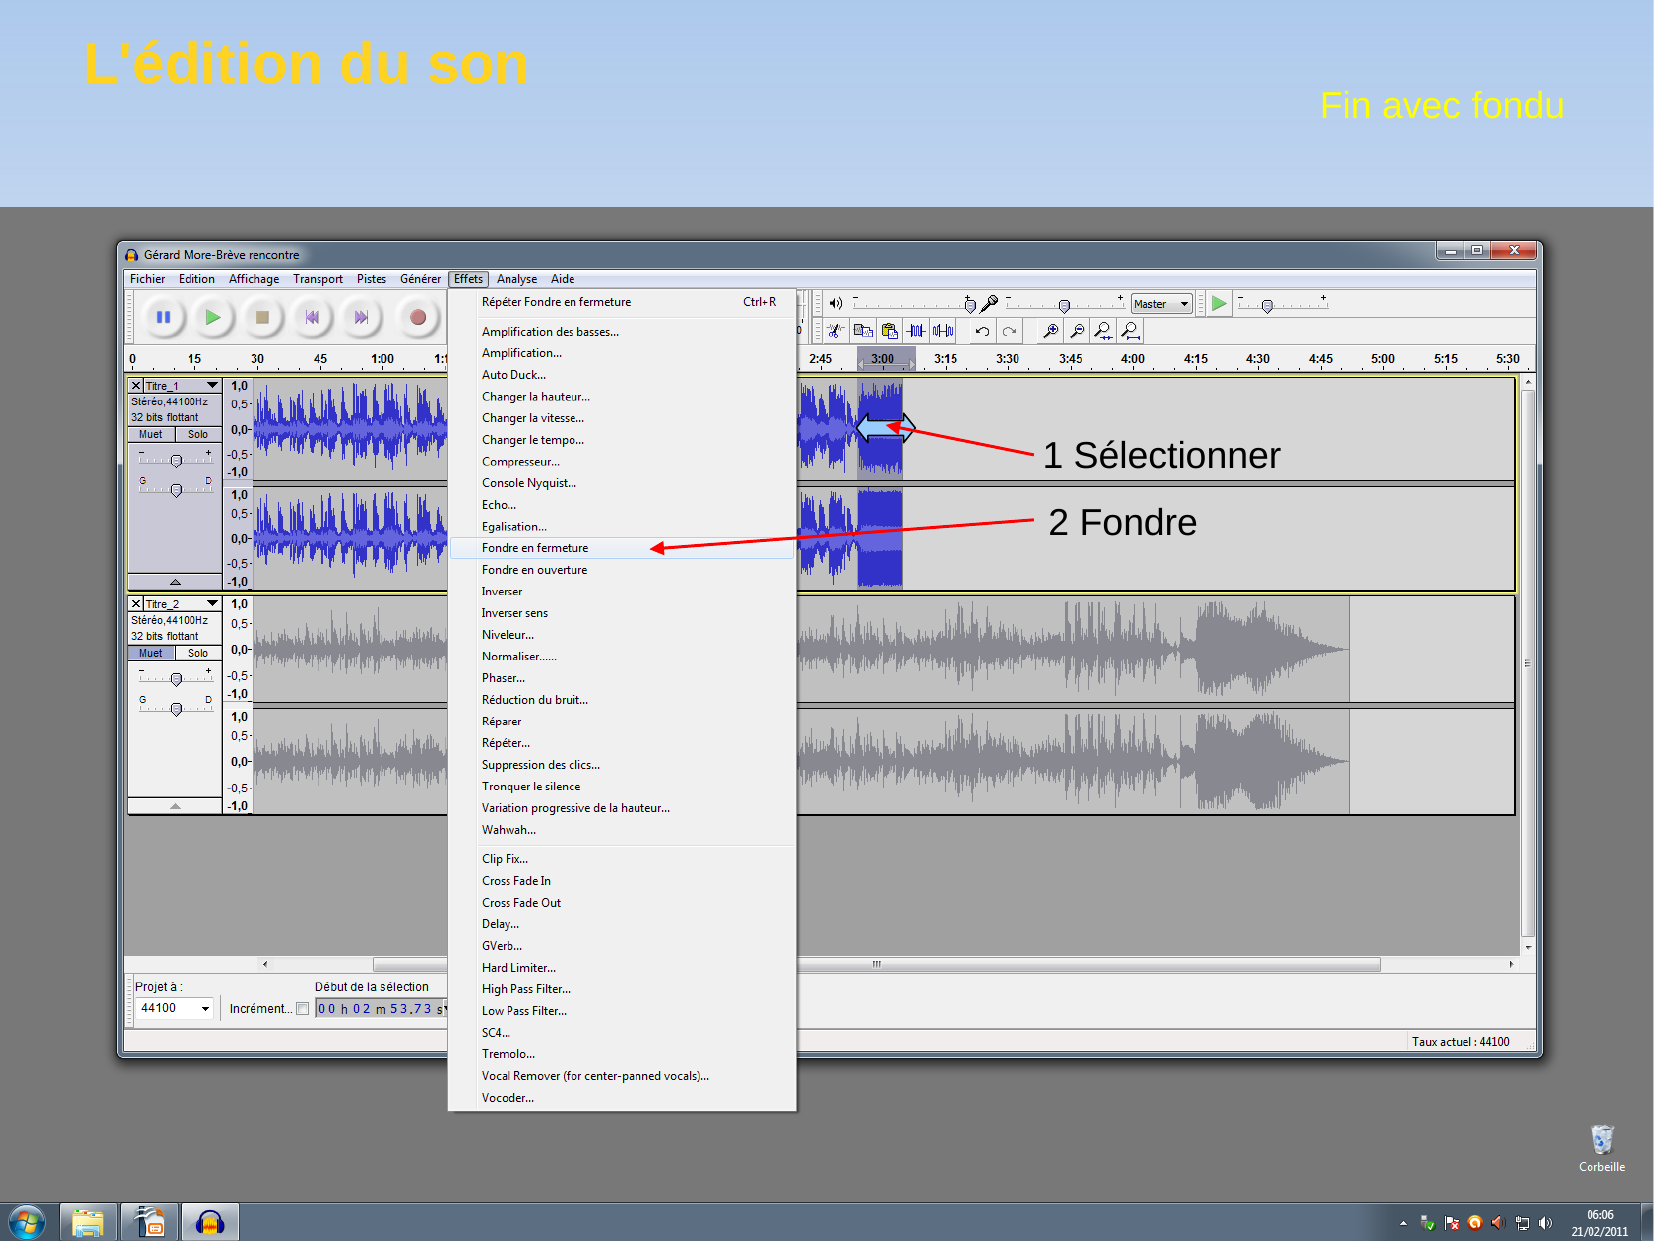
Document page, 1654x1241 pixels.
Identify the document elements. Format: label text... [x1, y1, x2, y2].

text_box 1 Sélectionner [1027, 425, 1297, 483]
text_box [901, 413, 916, 429]
text_box [856, 413, 913, 443]
picture [0, 207, 1654, 1241]
text_box L'édition du son [5, 17, 609, 107]
text_box Fin avec fondu [1210, 29, 1654, 129]
text_box 2 Fondre [1033, 492, 1214, 550]
picture [0, 0, 1654, 206]
